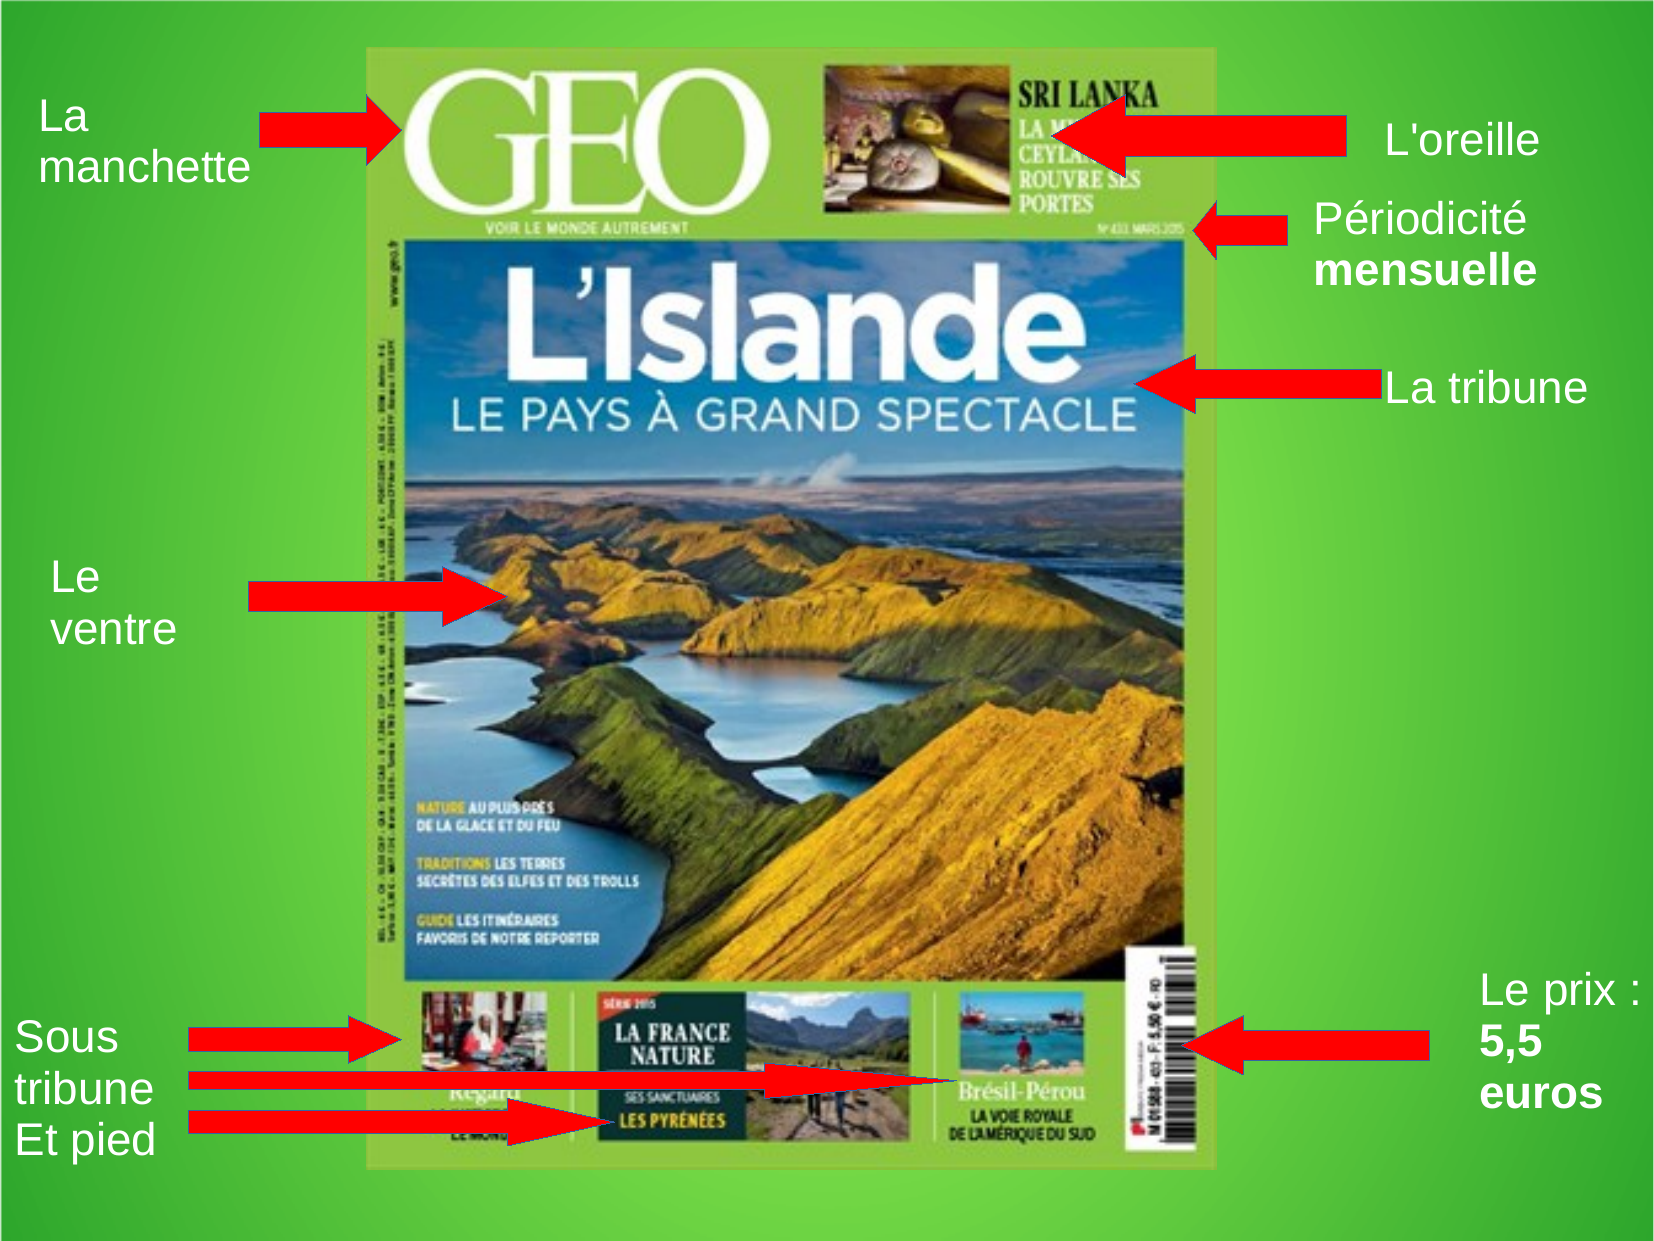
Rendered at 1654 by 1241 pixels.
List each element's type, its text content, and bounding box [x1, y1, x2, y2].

picture [0, 0, 1654, 1241]
text_box [284, 94, 402, 166]
text_box [189, 1098, 615, 1146]
text_box Le prix : 5,5 euros [1464, 956, 1654, 1161]
text_box [189, 1015, 402, 1064]
text_box Sous tribune Et pied [0, 1003, 189, 1173]
text_box L'oreille [1370, 106, 1630, 173]
text_box [1181, 1015, 1430, 1075]
text_box [1133, 354, 1382, 414]
text_box [1192, 200, 1288, 260]
text_box [189, 1062, 957, 1099]
text_box La tribune [1370, 354, 1654, 421]
text_box [249, 566, 508, 627]
text_box Le ventre [35, 544, 249, 662]
text_box [1051, 94, 1347, 178]
text_box La manchette [23, 82, 284, 201]
text_box Périodicité mensuelle [1299, 185, 1595, 390]
